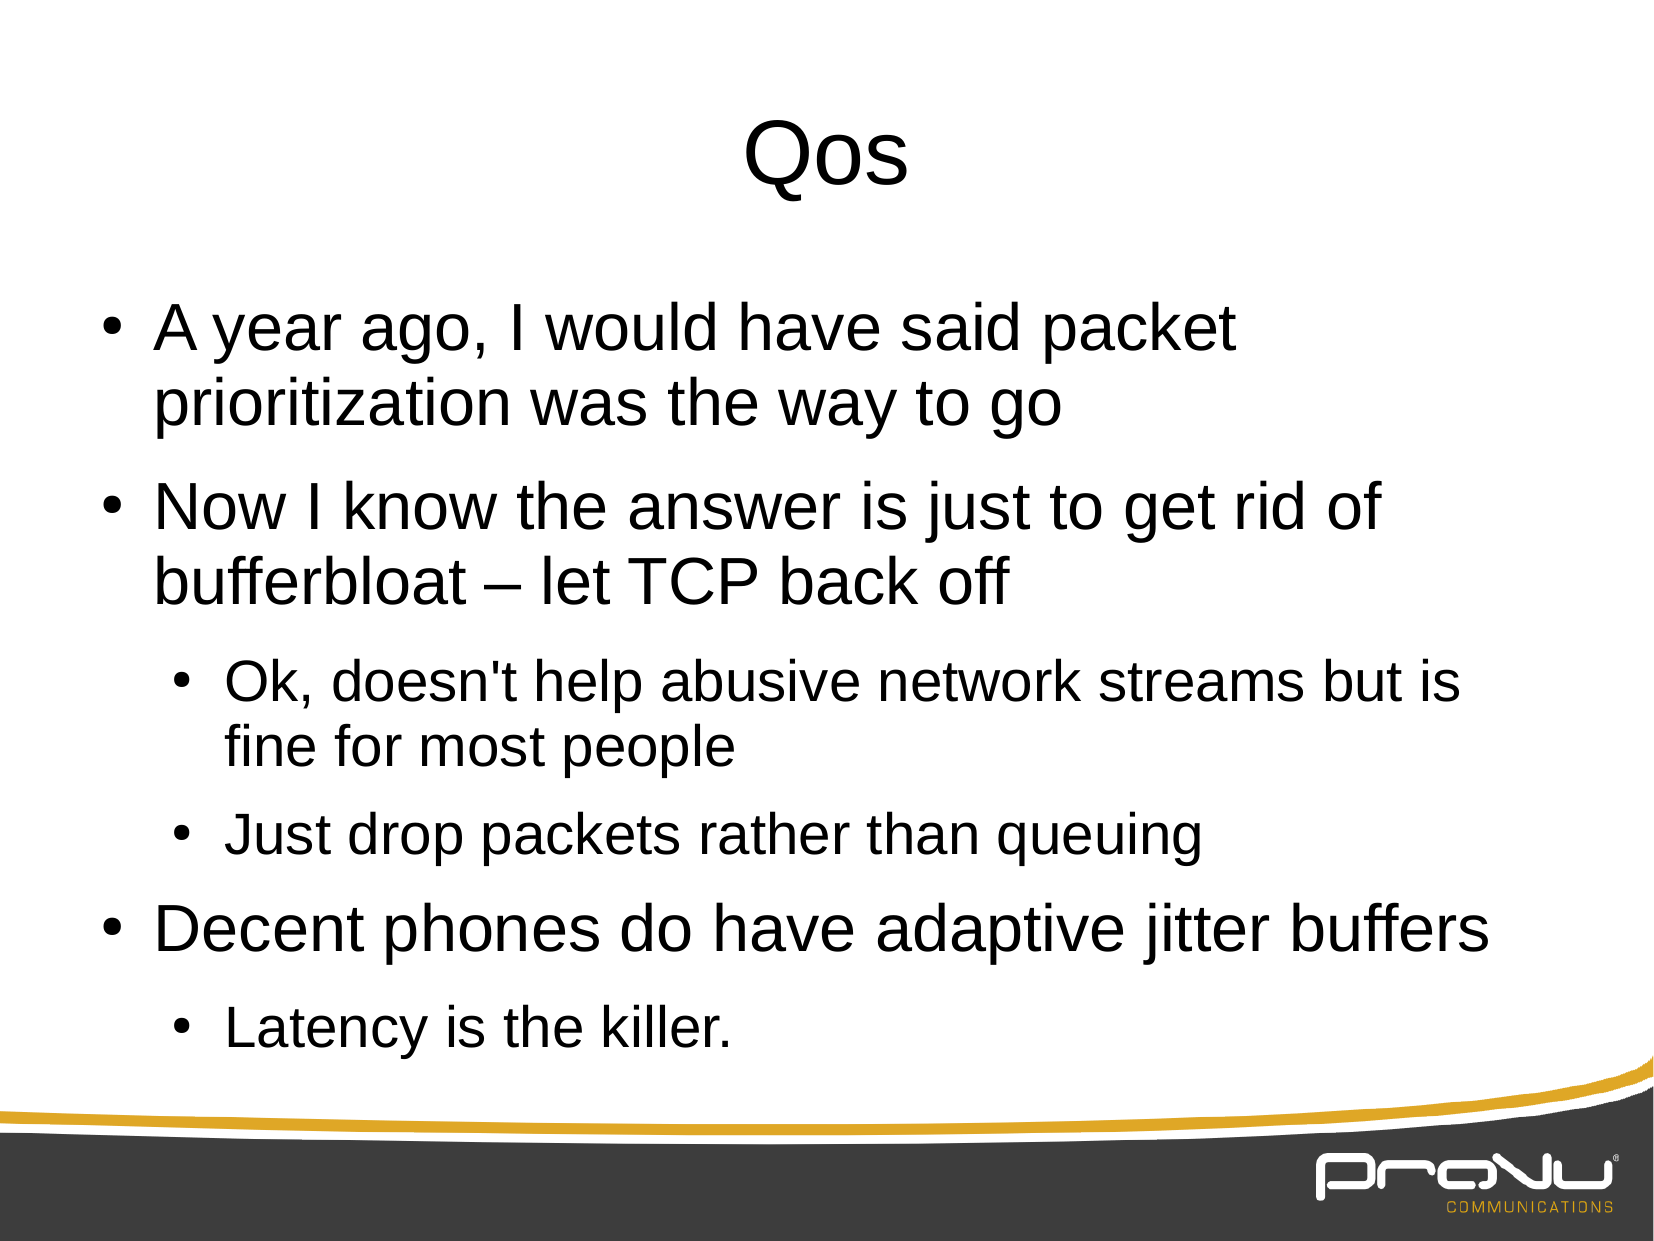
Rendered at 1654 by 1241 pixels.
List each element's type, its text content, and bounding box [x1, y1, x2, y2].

list A year ago, I would have said packet prioritization was the way to go Now I know the answer is just to get rid of bufferbloat – let TCP back off Ok, doesn't help abusive network streams but is fine for most people Just drop packets rather than queuing Decent phones do have adaptive jitter buffers Latency is the killer. [82, 290, 1538, 1134]
picture [0, 1039, 1654, 1241]
title Qos [82, 49, 1571, 257]
